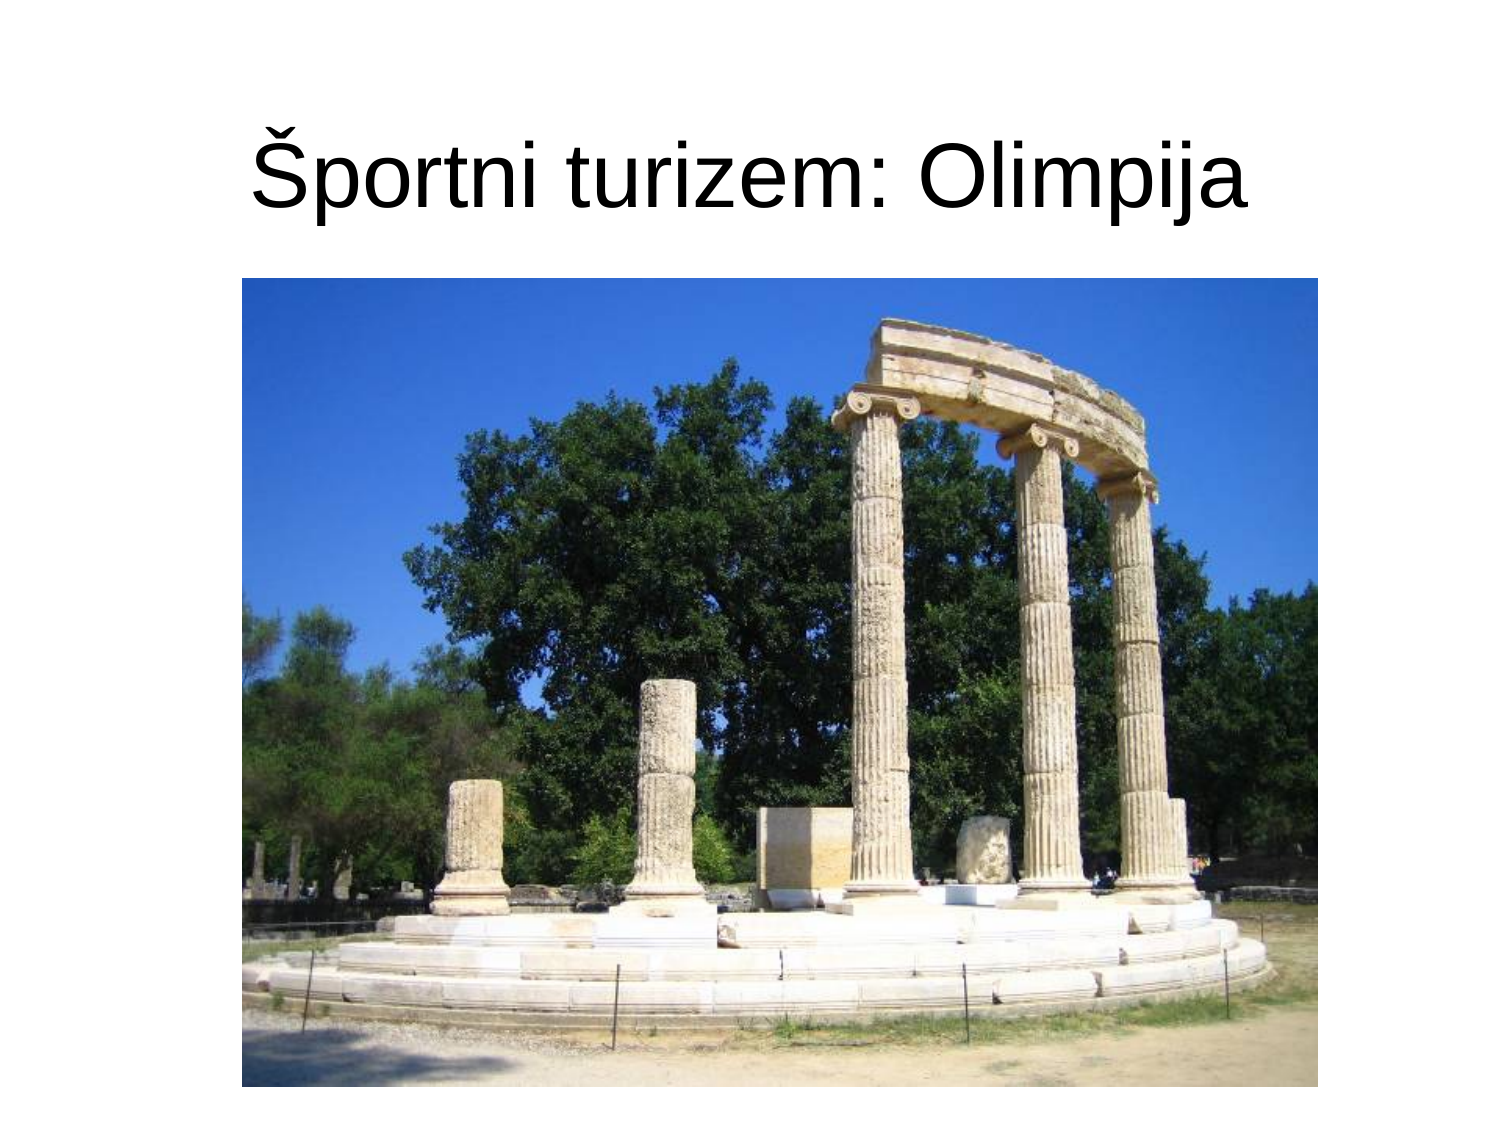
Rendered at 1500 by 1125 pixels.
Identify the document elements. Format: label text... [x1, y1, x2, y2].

title Športni turizem: Olimpija [75, 45, 1426, 296]
picture [242, 278, 1318, 1087]
